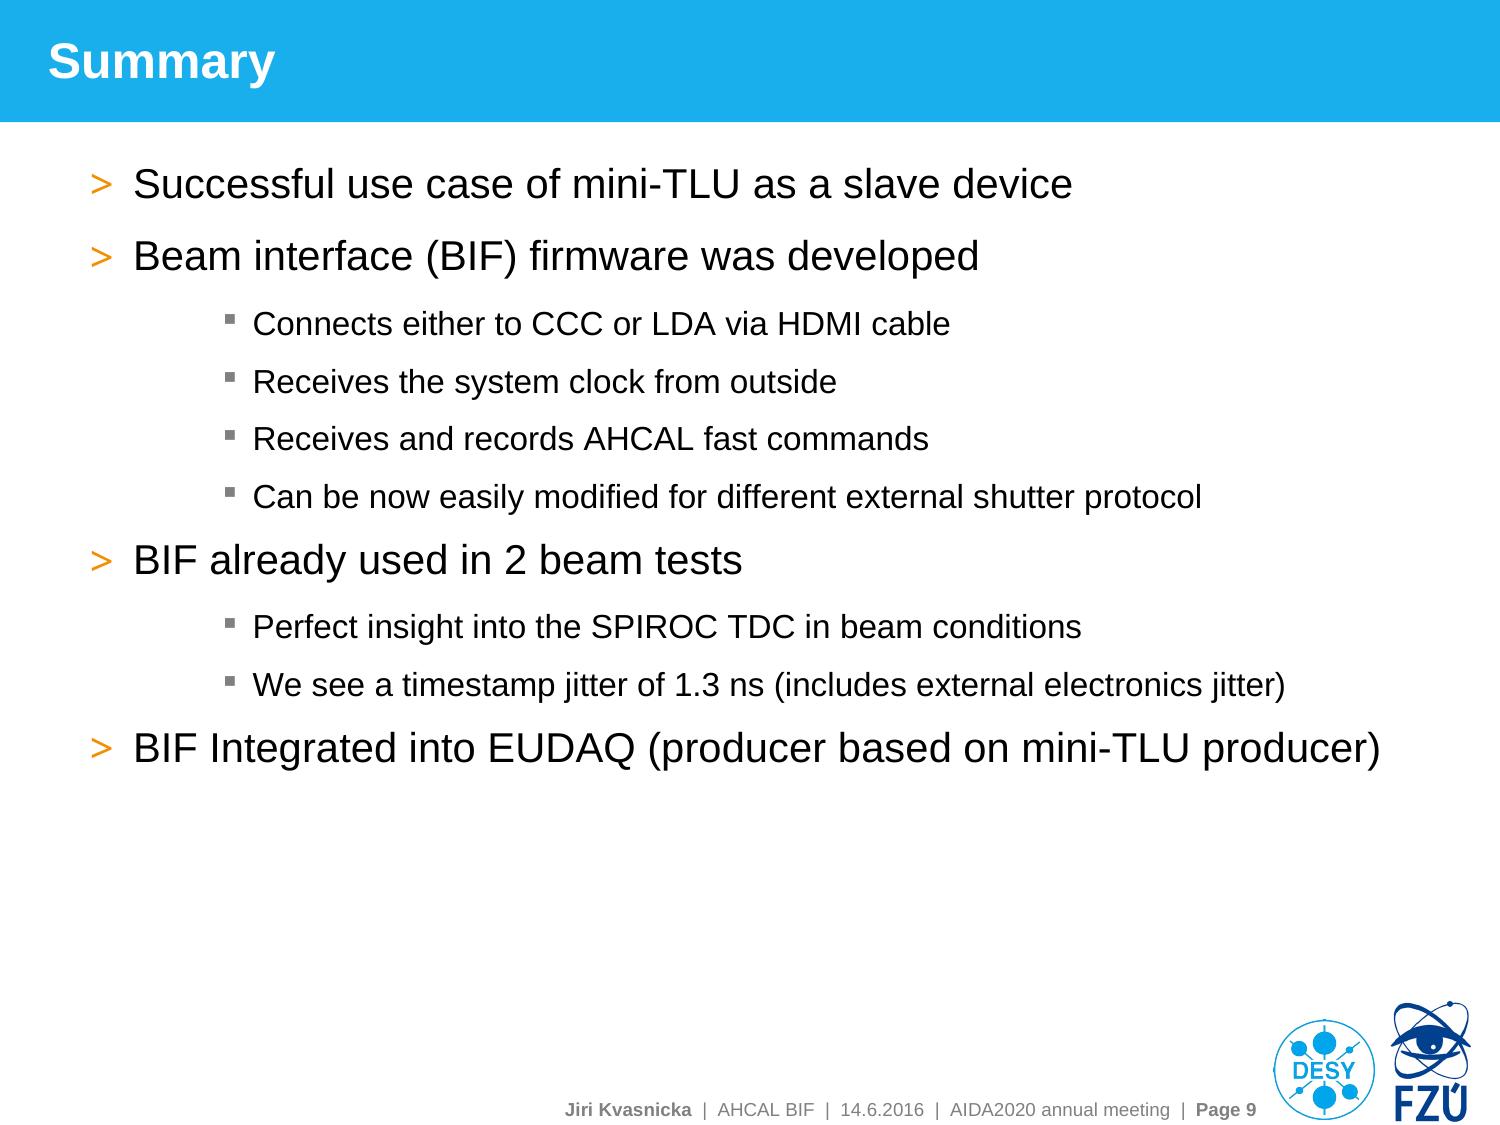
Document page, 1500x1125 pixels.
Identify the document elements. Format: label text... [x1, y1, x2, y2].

picture [1390, 1000, 1471, 1122]
title Summary [47, 16, 1446, 107]
list Successful use case of mini-TLU as a slave device Beam interface (BIF) firmware was developed Connects either to CCC or LDA via HDMI cable Receives the system clock from outside Receives and records AHCAL fast commands Can be now easily modified for different external shutter protocol BIF already used in 2 beam tests Perfect insight into the SPIROC TDC in beam conditions We see a timestamp jitter of 1.3 ns (includes external electronics jitter) BIF Integrated into EUDAQ (producer based on mini-TLU producer) [46, 160, 1444, 813]
picture [1273, 1019, 1375, 1120]
